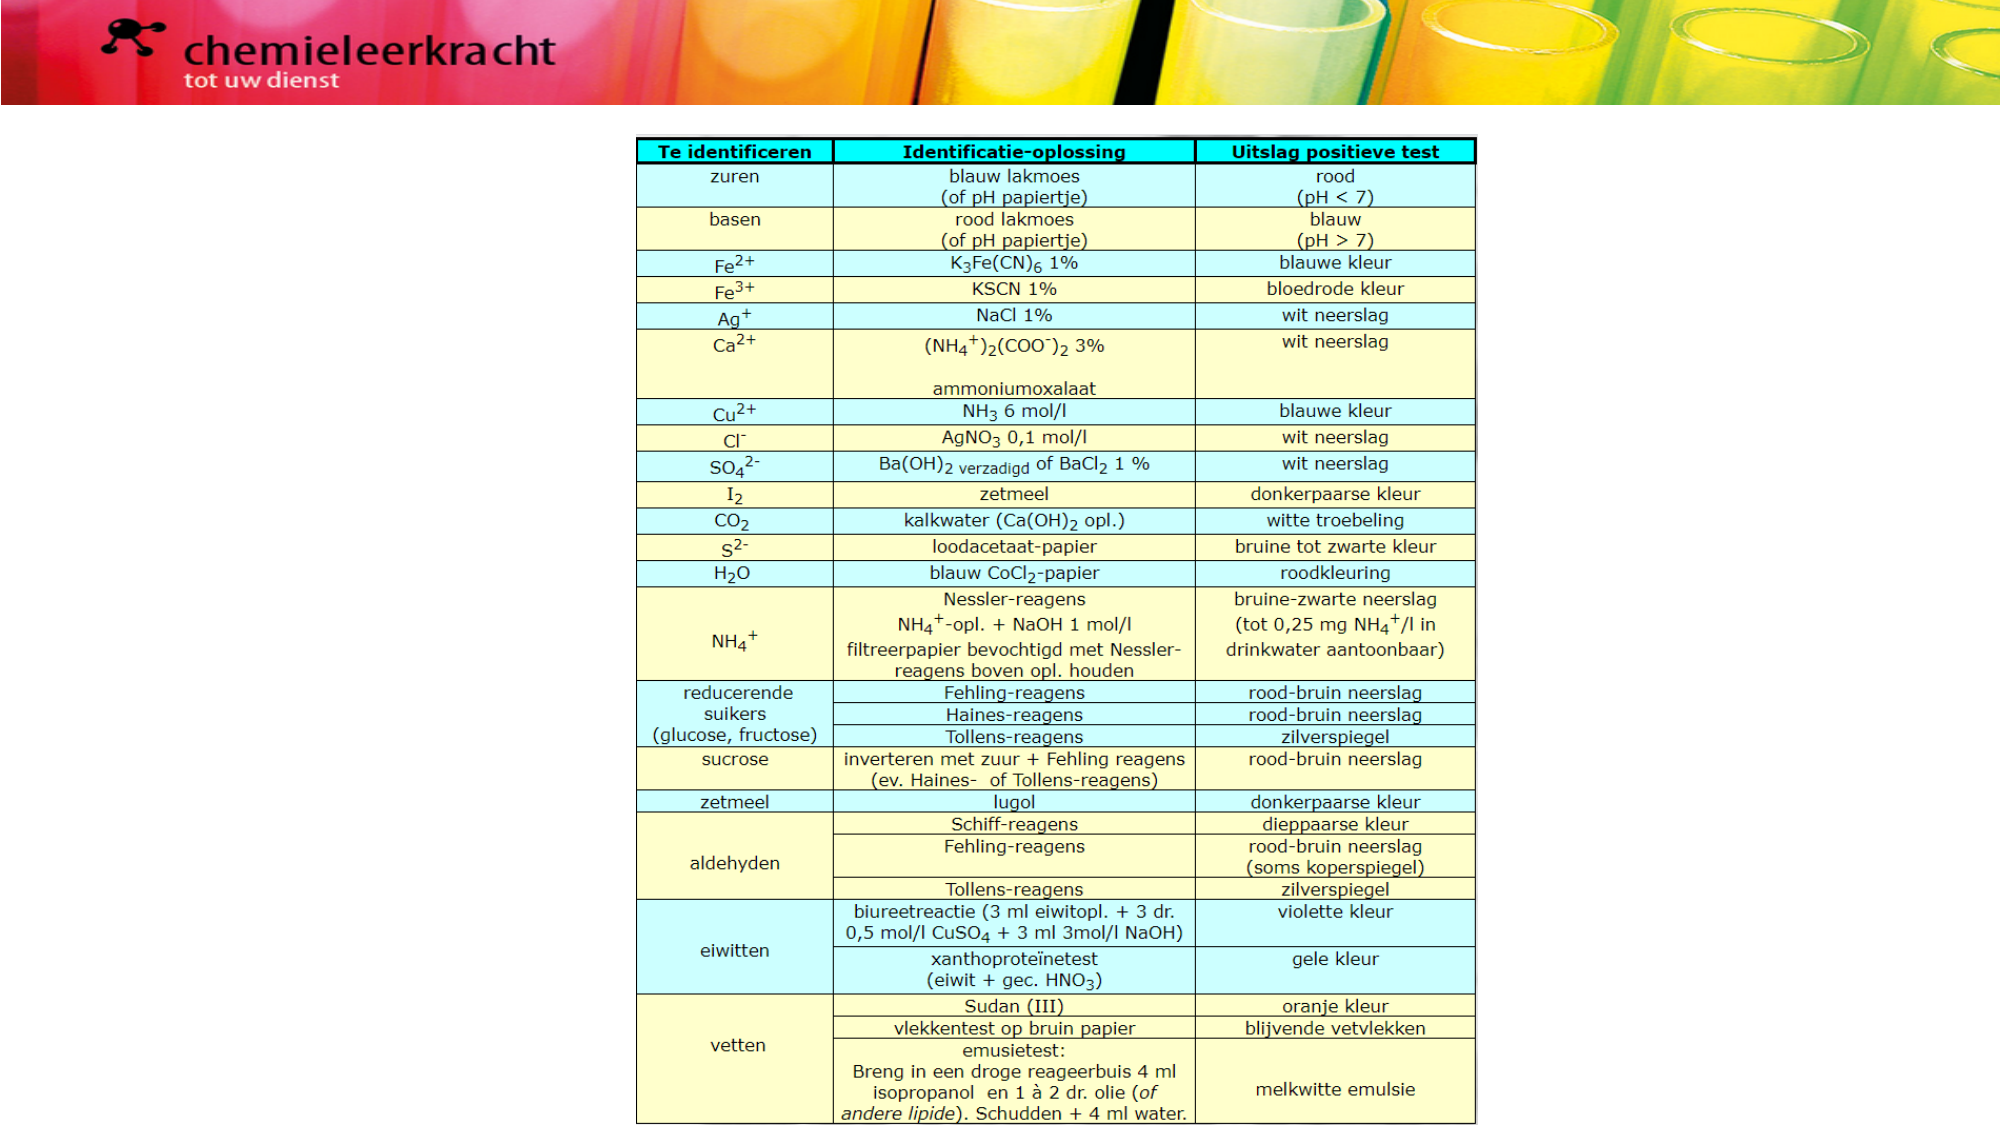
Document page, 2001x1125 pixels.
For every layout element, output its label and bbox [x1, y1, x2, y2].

picture [636, 134, 1478, 1125]
picture [1, 0, 2000, 105]
